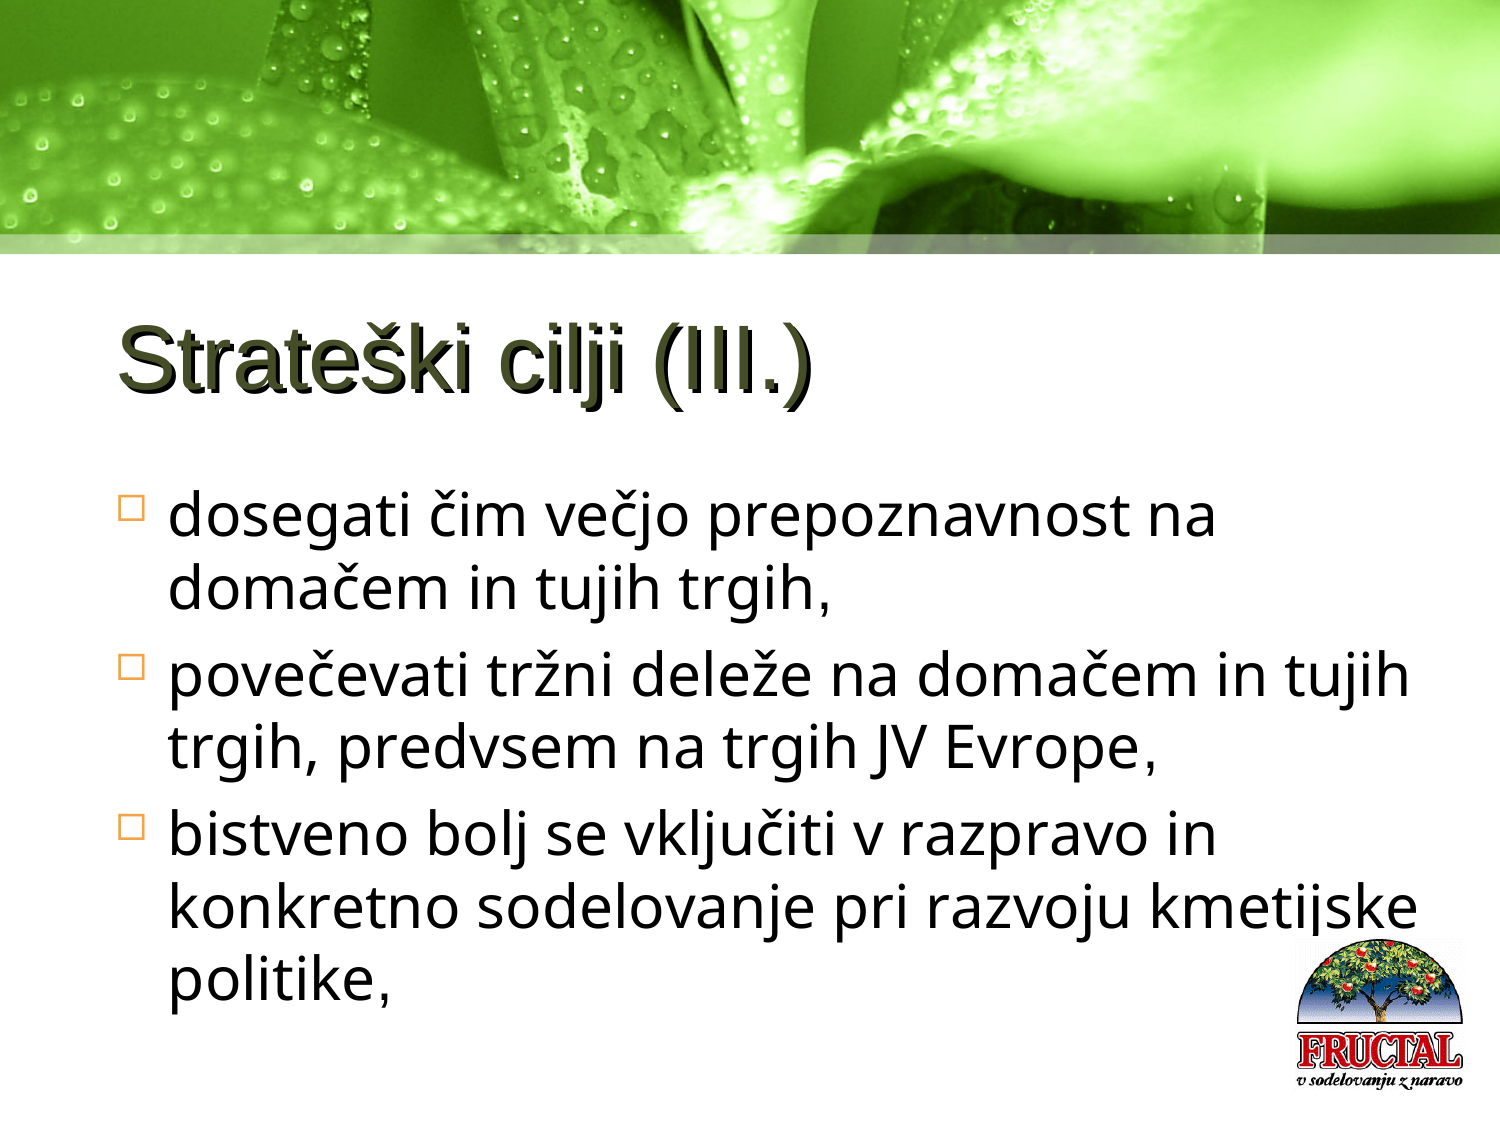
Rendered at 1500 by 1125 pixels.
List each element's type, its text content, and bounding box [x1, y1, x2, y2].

list dosegati čim večjo prepoznavnost na domačem in tujih trgih, povečevati tržni deleže na domačem in tujih trgih, predvsem na trgih JV Evrope, bistveno bolj se vključiti v razpravo in konkretno sodelovanje pri razvoju kmetijske politike, [100, 468, 1438, 1108]
text_box Strateški cilji (III.) [100, 271, 1438, 435]
picture [0, 0, 1500, 1125]
